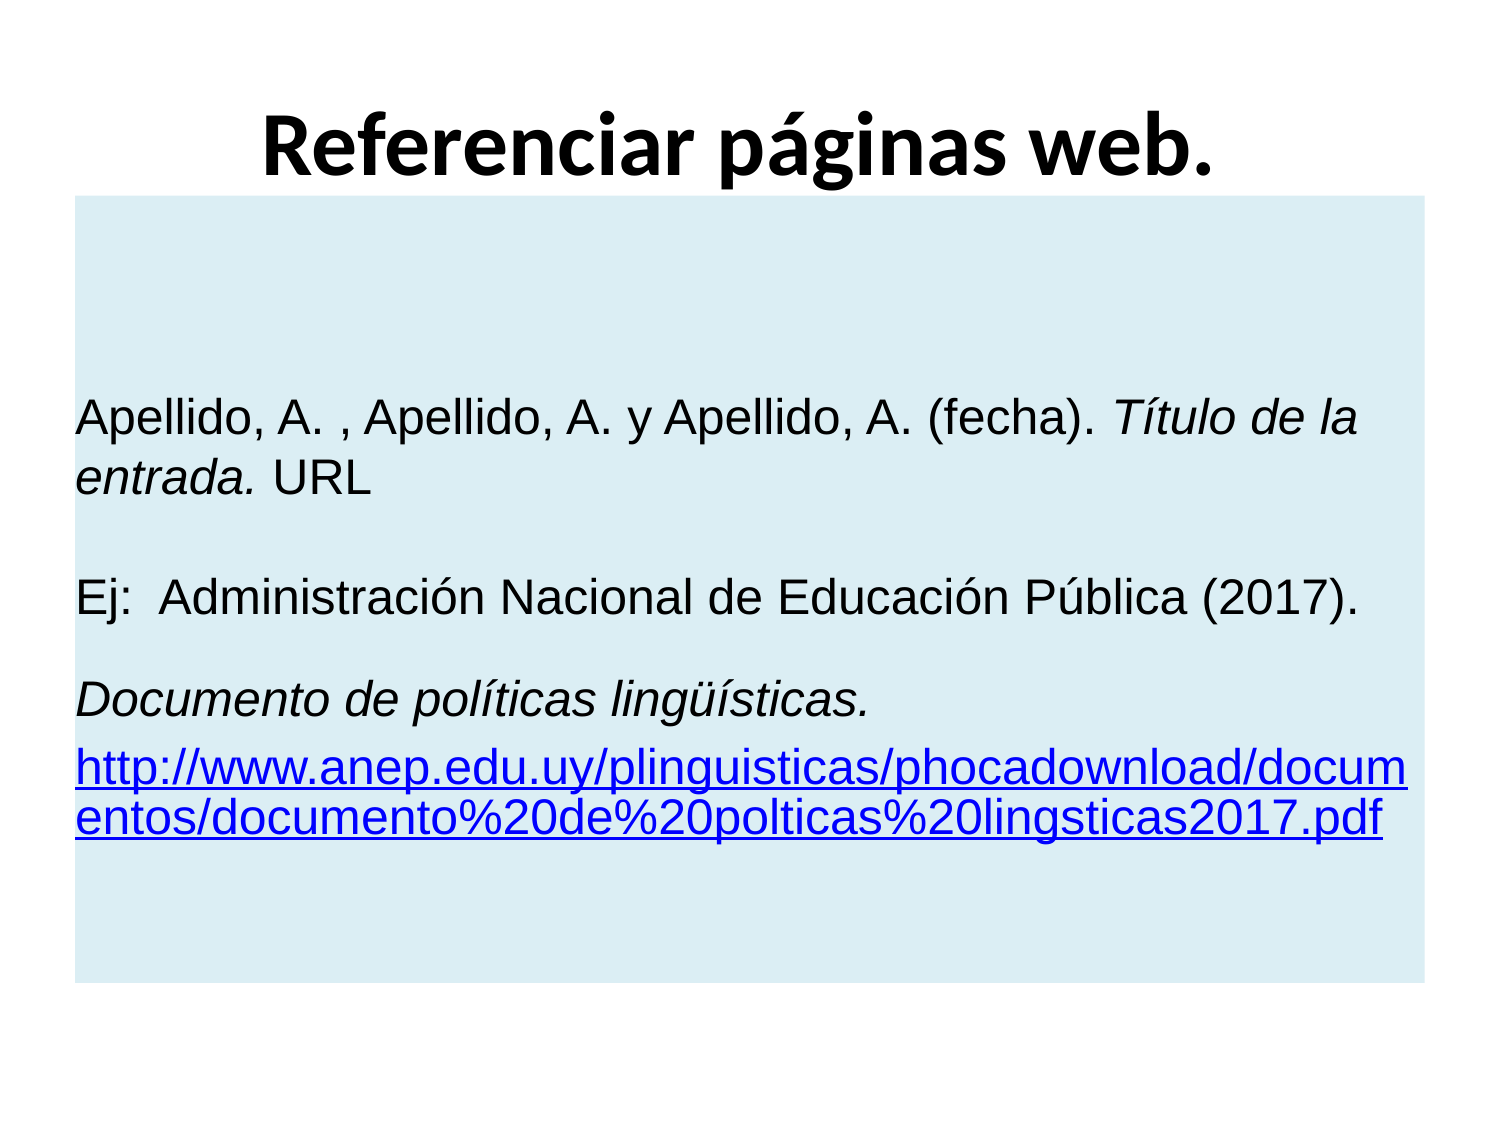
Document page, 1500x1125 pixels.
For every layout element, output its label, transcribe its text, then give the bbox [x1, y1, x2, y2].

text_box Referenciar páginas web. [75, 83, 1425, 194]
text_box Apellido, A. , Apellido, A. y Apellido, A. (fecha). Título de la entrada. URL Ej: Administración Nacional de Educación Pública (2017). Documento de políticas lingüísticas. http://www.anep.edu.uy/plinguisticas/phocadownload/documentos/documento%20de%20polticas%20lingsticas2017.pdf [75, 195, 1425, 983]
